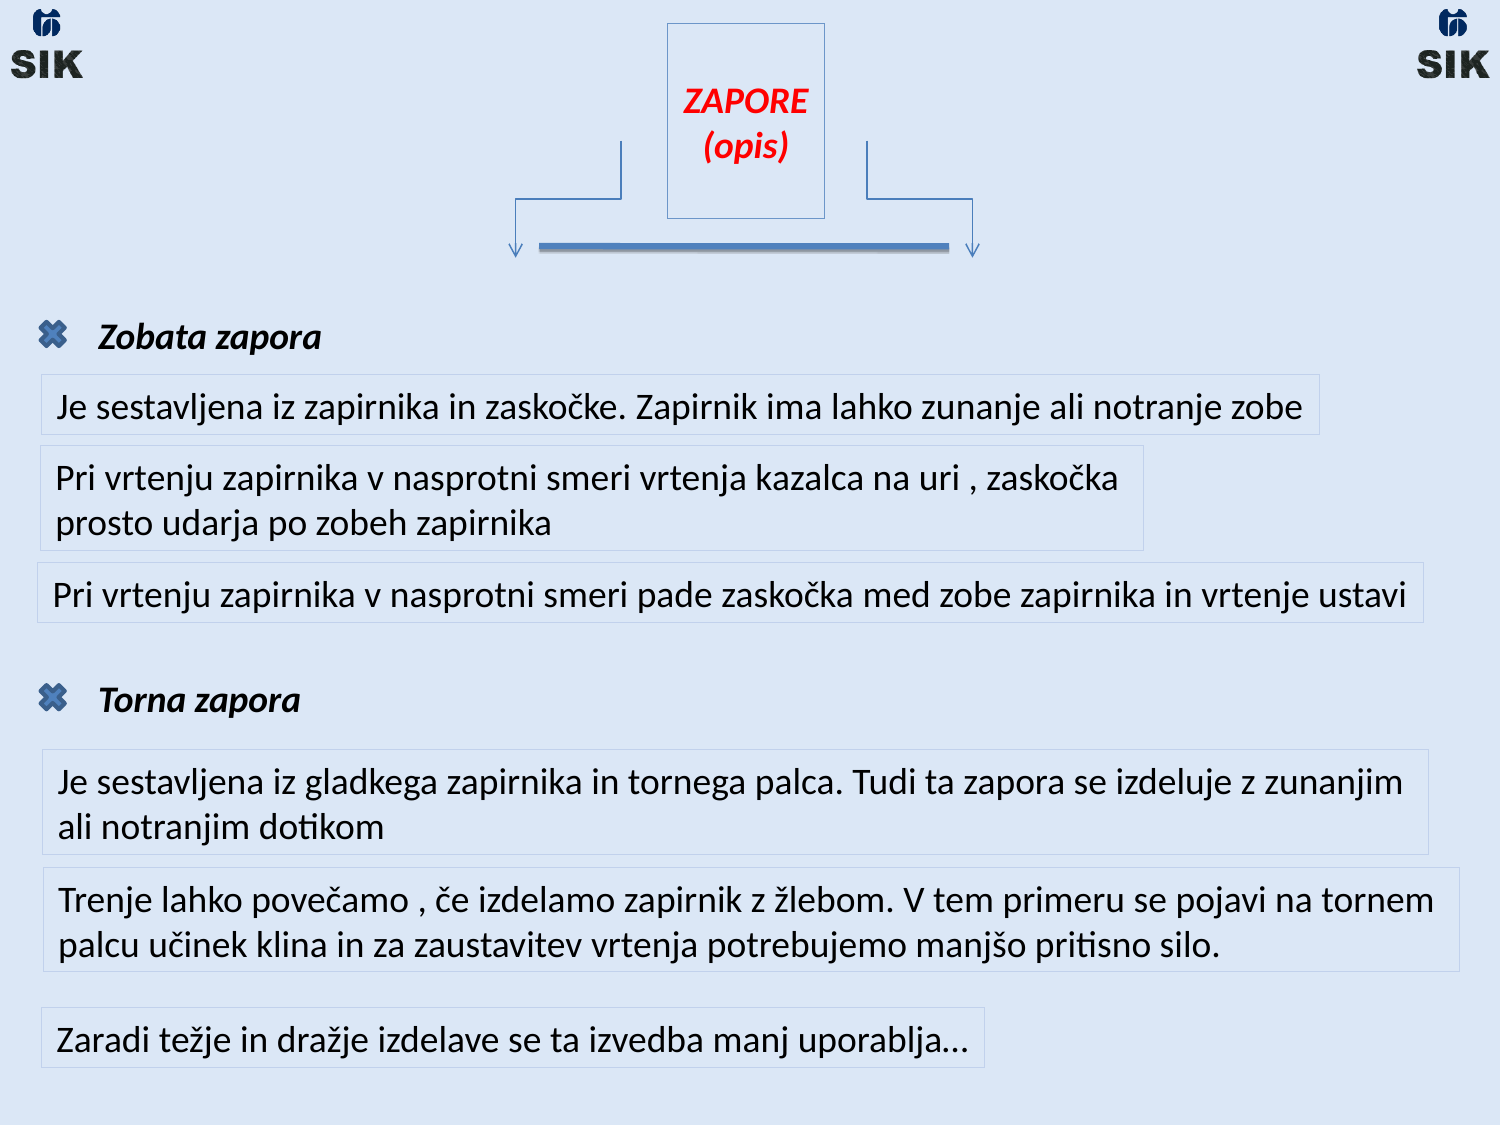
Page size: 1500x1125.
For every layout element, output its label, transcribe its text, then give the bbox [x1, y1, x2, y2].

text_box Zaradi težje in dražje izdelave se ta izvedba manj uporablja… [41, 1007, 985, 1068]
text_box Torna zapora [83, 667, 317, 728]
text_box [40, 685, 65, 710]
text_box Pri vrtenju zapirnika v nasprotni smeri pade zaskočka med zobe zapirnika in vrtenje ustavi [37, 562, 1424, 623]
text_box [40, 321, 65, 347]
text_box Pri vrtenju zapirnika v nasprotni smeri vrtenja kazalca na uri , zaskočka prosto udarja po zobeh zapirnika [40, 445, 1144, 551]
text_box Je sestavljena iz gladkega zapirnika in tornega palca. Tudi ta zapora se izdeluje z zunanjim ali notranjim dotikom [42, 749, 1429, 855]
text_box ZAPORE (opis) [667, 23, 825, 219]
text_box Je sestavljena iz zapirnika in zaskočke. Zapirnik ima lahko zunanje ali notranje zobe [41, 374, 1320, 435]
text_box Trenje lahko povečamo , če izdelamo zapirnik z žlebom. V tem primeru se pojavi na tornem palcu učinek klina in za zaustavitev vrtenja potrebujemo manjšo pritisno silo. [43, 867, 1460, 972]
picture [1406, 0, 1500, 94]
text_box Zobata zapora [83, 304, 338, 365]
picture [0, 0, 94, 94]
